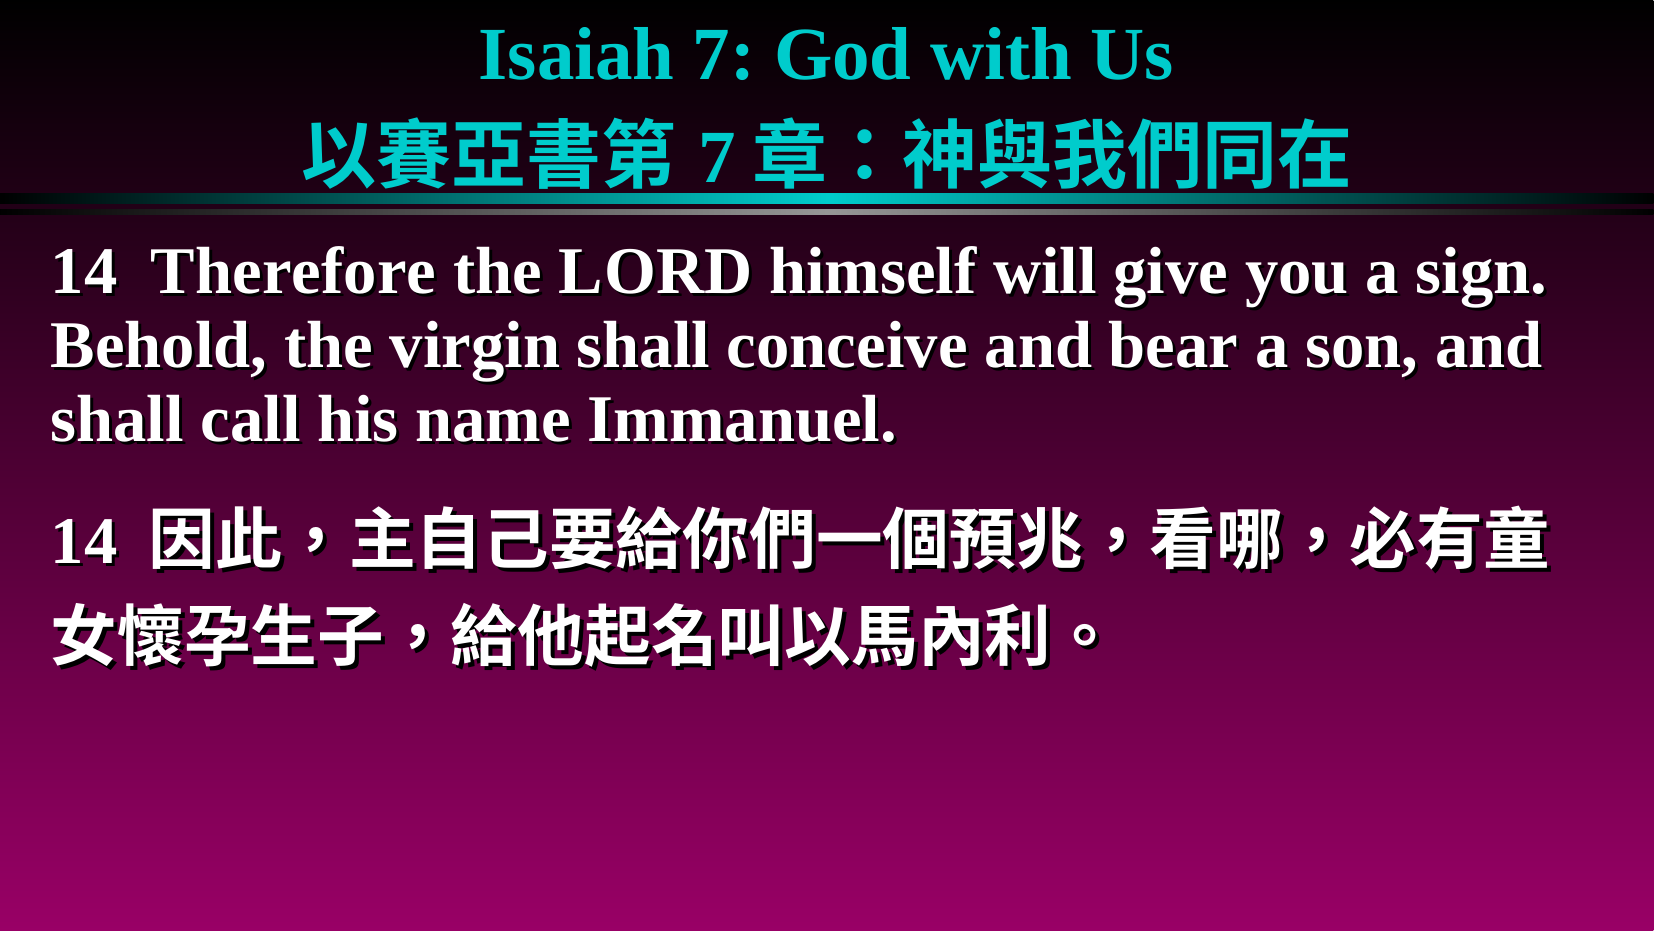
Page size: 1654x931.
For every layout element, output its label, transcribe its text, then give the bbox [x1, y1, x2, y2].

text_box 14 Therefore the Lord himself will give you a sign. Behold, the virgin shall conceive and bear a son, and shall call his name Immanuel. 14 因此，主自己要給你們一個預兆，看哪，必有童女懷孕生子，給他起名叫以馬內利。 [35, 226, 1612, 822]
title Isaiah 7: God with Us 以賽亞書第7章：神與我們同在 [117, 12, 1537, 205]
